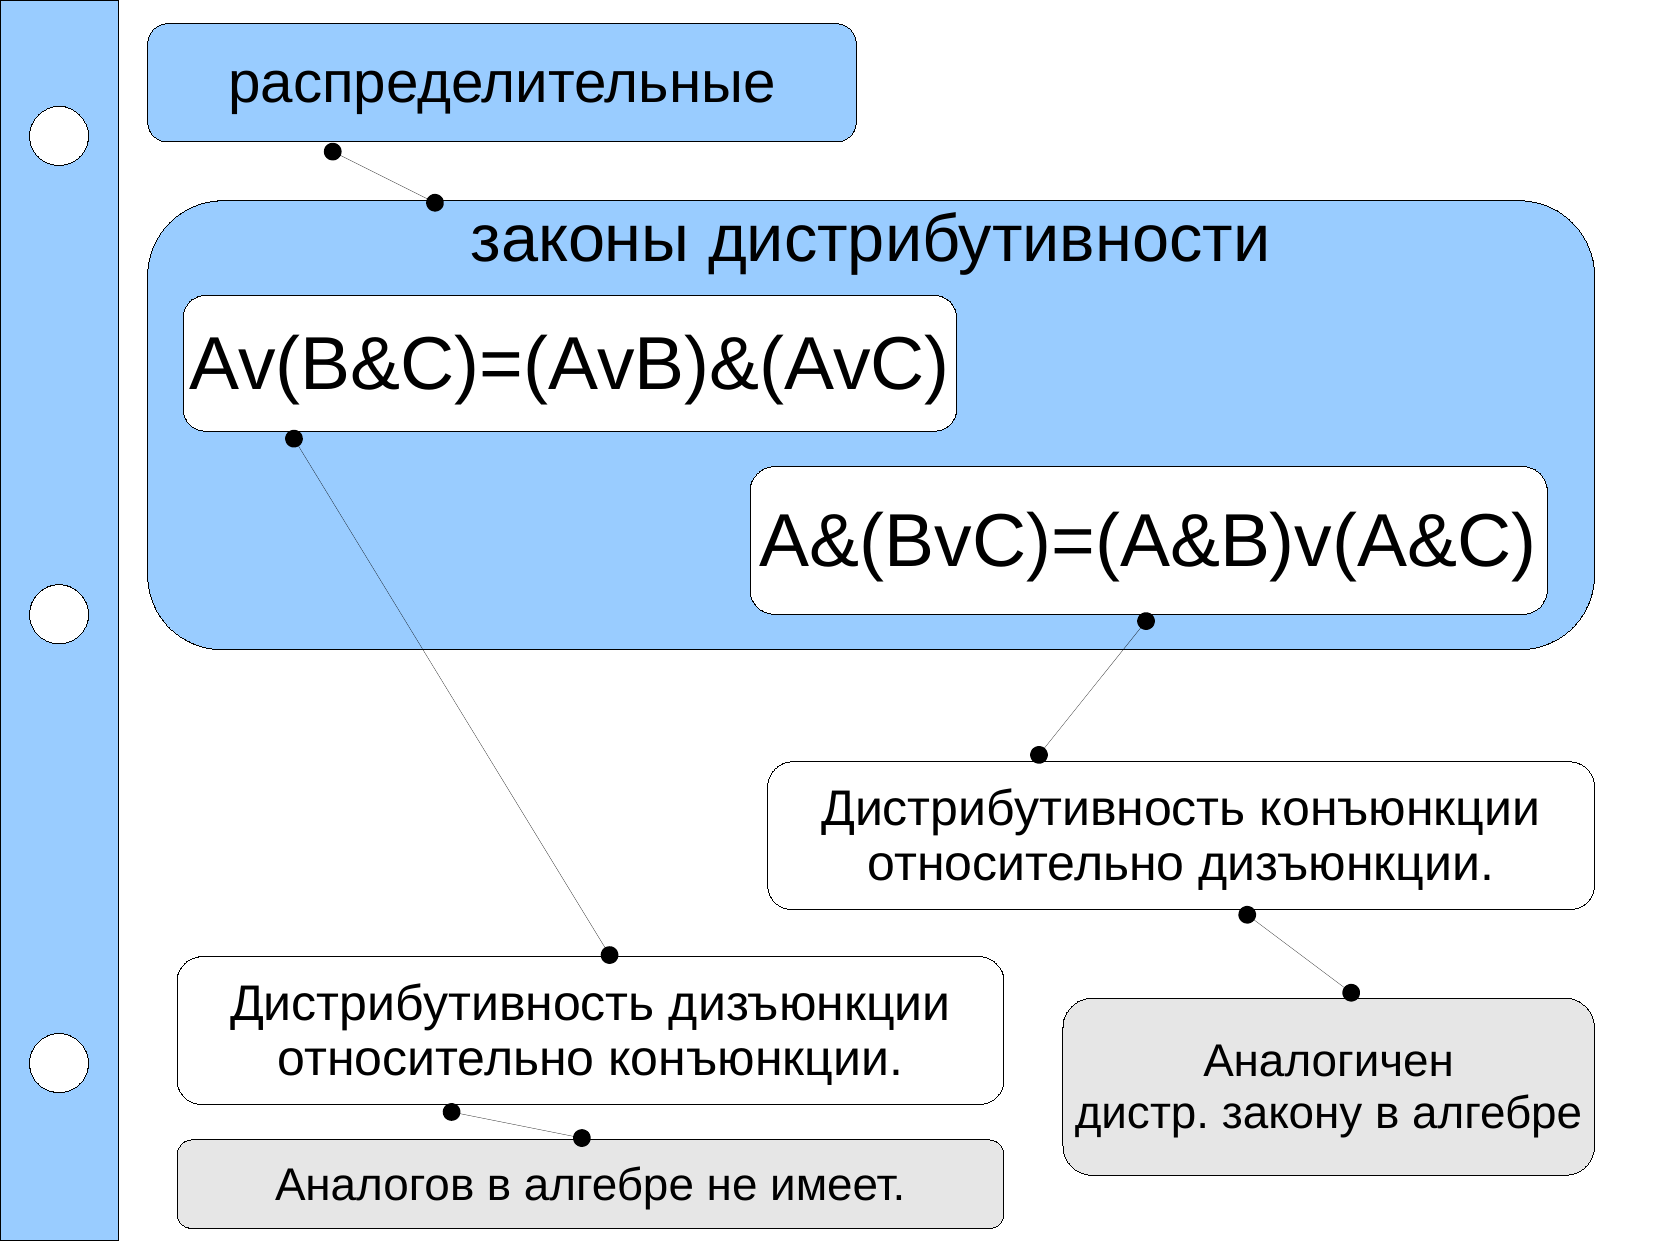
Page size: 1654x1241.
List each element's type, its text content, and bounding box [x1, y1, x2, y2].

text_box распределительные [147, 23, 857, 142]
text_box [0, 0, 119, 1241]
text_box законы дистрибутивности [147, 200, 1595, 650]
text_box Av(B&C)=(AvB)&(AvC) [183, 295, 957, 432]
text_box Аналогичен дистр. закону в алгебре [1062, 998, 1595, 1176]
text_box Дистрибутивность конъюнкции относительно дизъюнкции. [767, 761, 1595, 910]
text_box Дистрибутивность дизъюнкции относительно конъюнкции. [177, 956, 1004, 1105]
text_box Аналогов в алгебре не имеет. [177, 1139, 1004, 1229]
text_box A&(BvC)=(A&B)v(A&C) [750, 466, 1548, 615]
